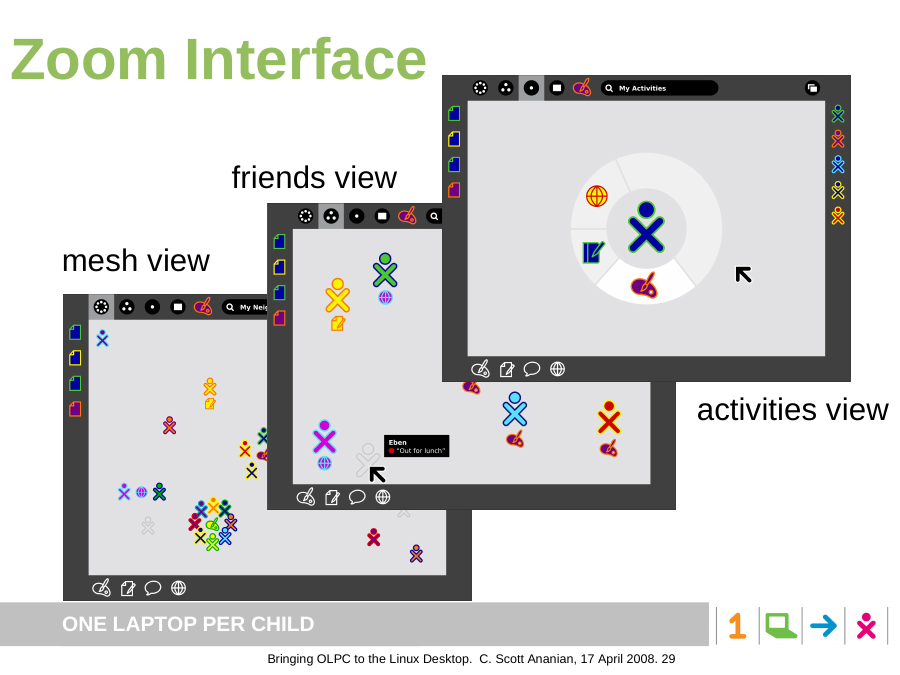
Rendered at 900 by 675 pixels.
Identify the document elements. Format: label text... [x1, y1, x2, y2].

text_box friends view [150, 150, 413, 203]
text_box activities view [697, 392, 889, 430]
picture [709, 598, 897, 654]
picture [63, 75, 851, 601]
title Zoom Interface [10, 26, 855, 92]
text_box mesh view [47, 235, 226, 286]
